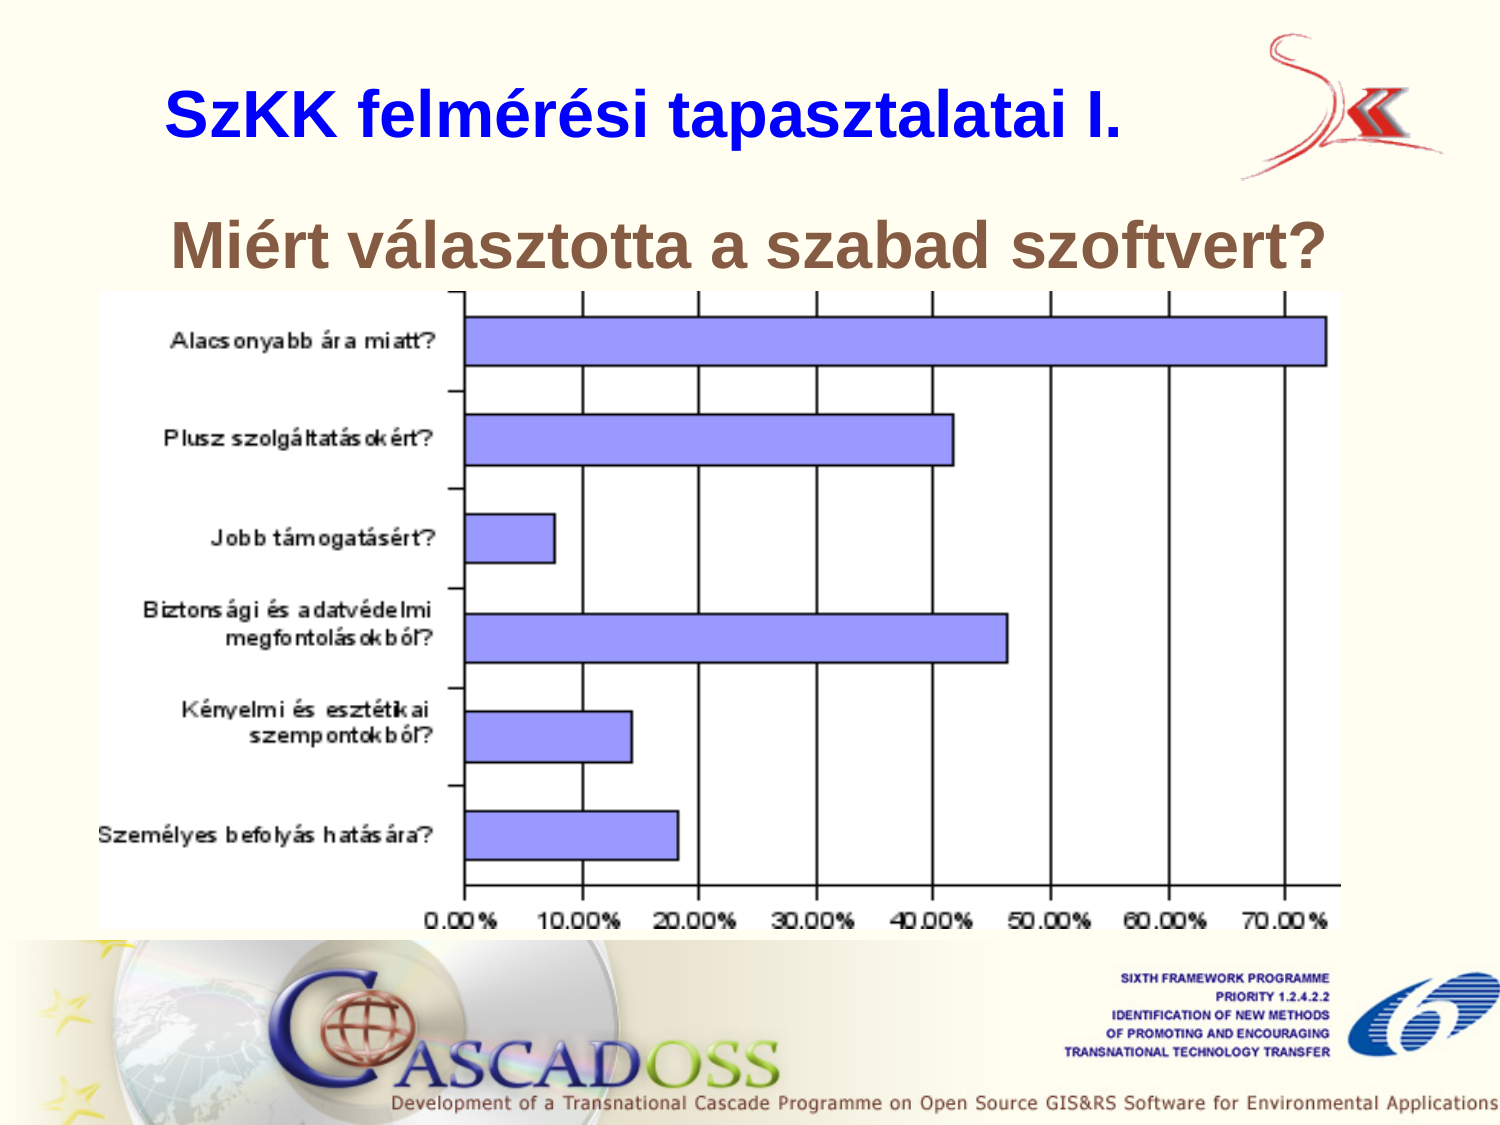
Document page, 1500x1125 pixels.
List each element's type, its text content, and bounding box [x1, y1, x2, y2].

title SzKK felmérési tapasztalatai I. [75, 28, 1215, 201]
picture [99, 291, 1341, 929]
picture [0, 940, 1500, 1125]
picture [1240, 31, 1444, 182]
list Miért választotta a szabad szoftvert? [75, 207, 1425, 936]
